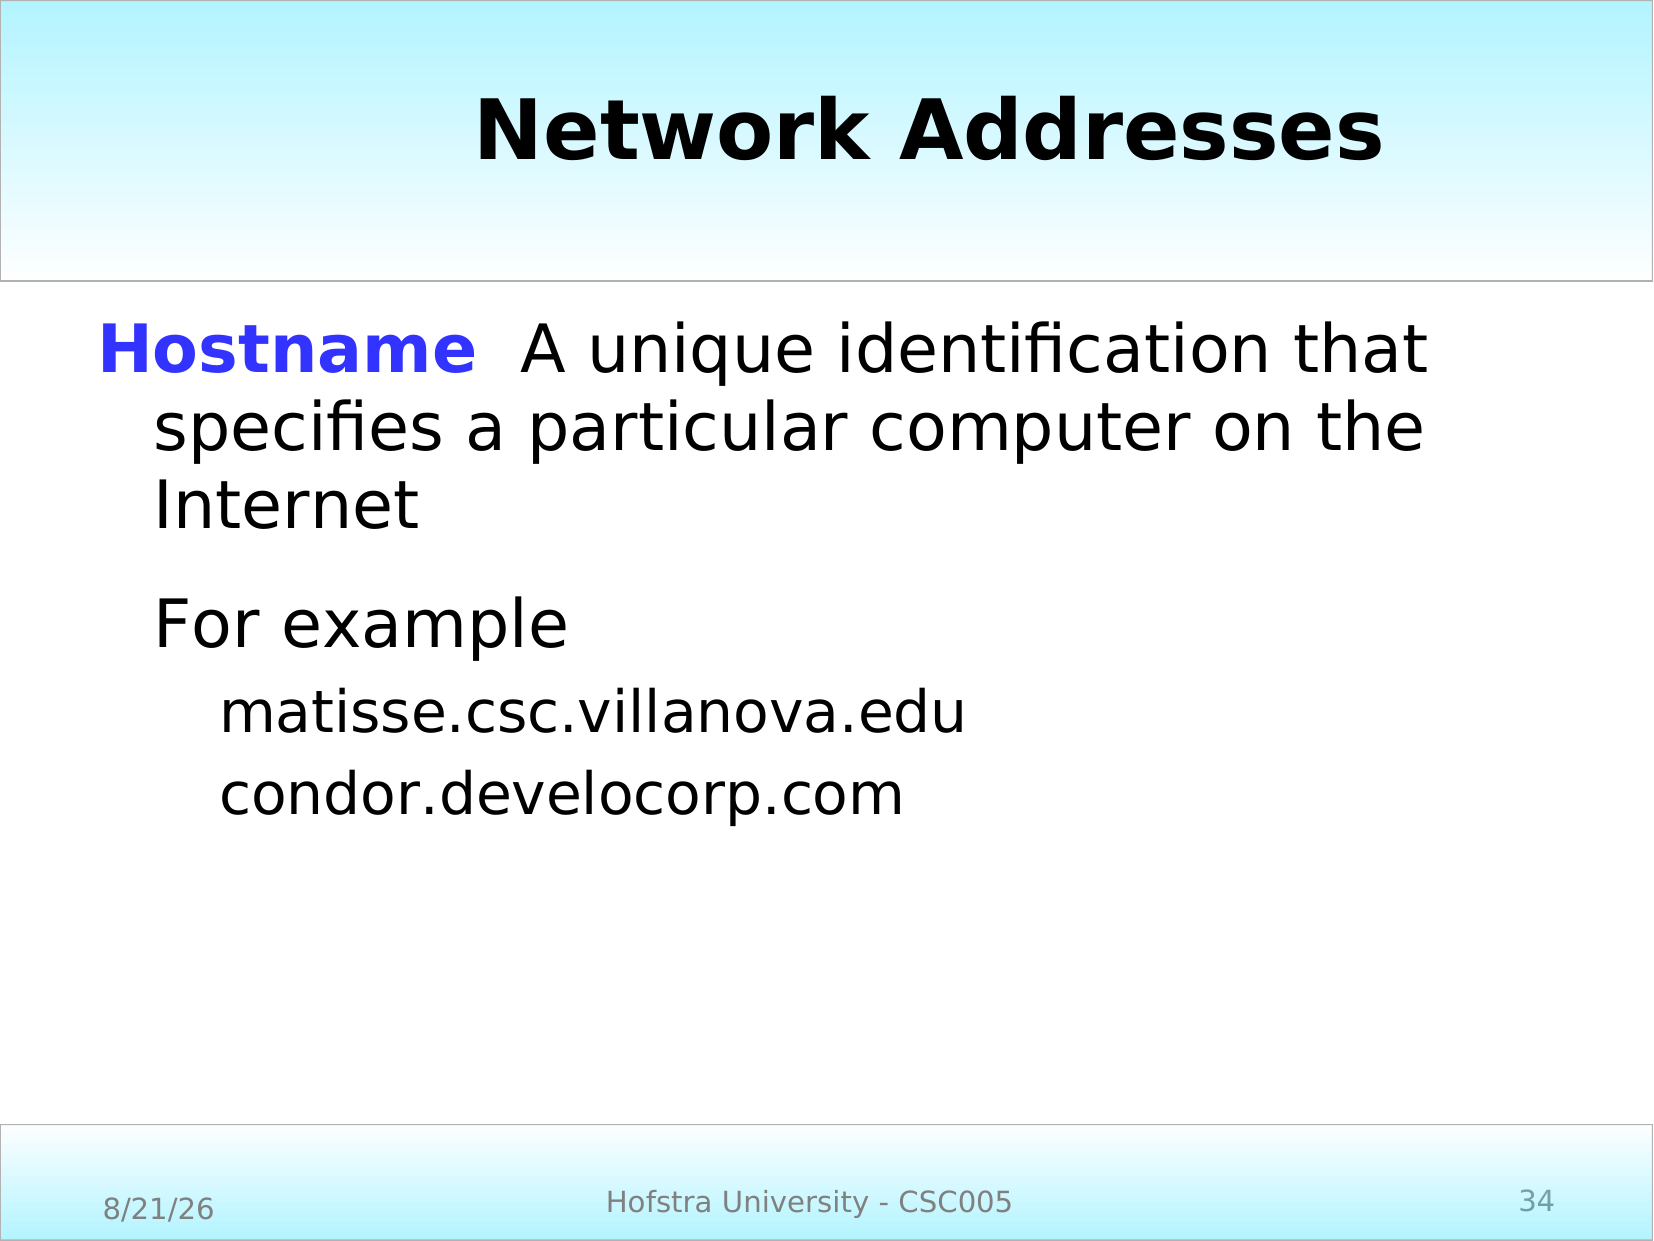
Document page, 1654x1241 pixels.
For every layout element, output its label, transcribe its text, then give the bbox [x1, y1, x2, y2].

list Hostname A unique identification that specifies a particular computer on the Internet For example matisse.csc.villanova.edu condor.develocorp.com [82, 303, 1571, 1131]
title Network Addresses [247, 27, 1612, 235]
